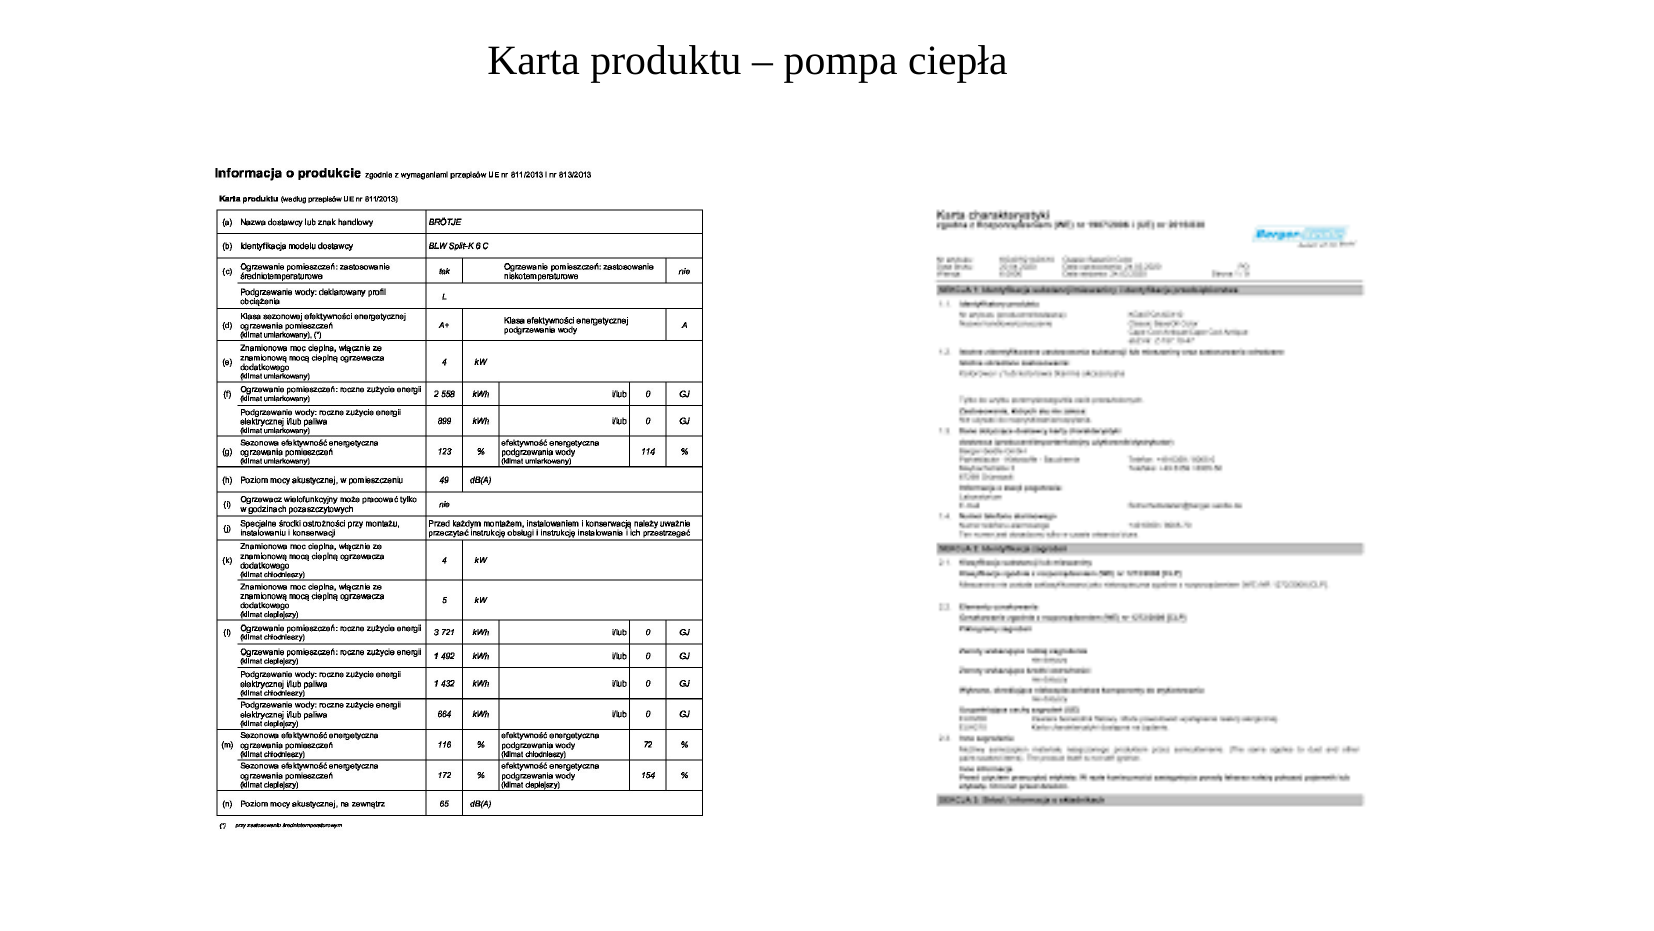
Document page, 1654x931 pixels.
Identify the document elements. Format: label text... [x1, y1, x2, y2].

text_box Karta produktu – pompa ciepła [472, 29, 1083, 91]
picture [177, 118, 725, 916]
picture [915, 188, 1388, 857]
